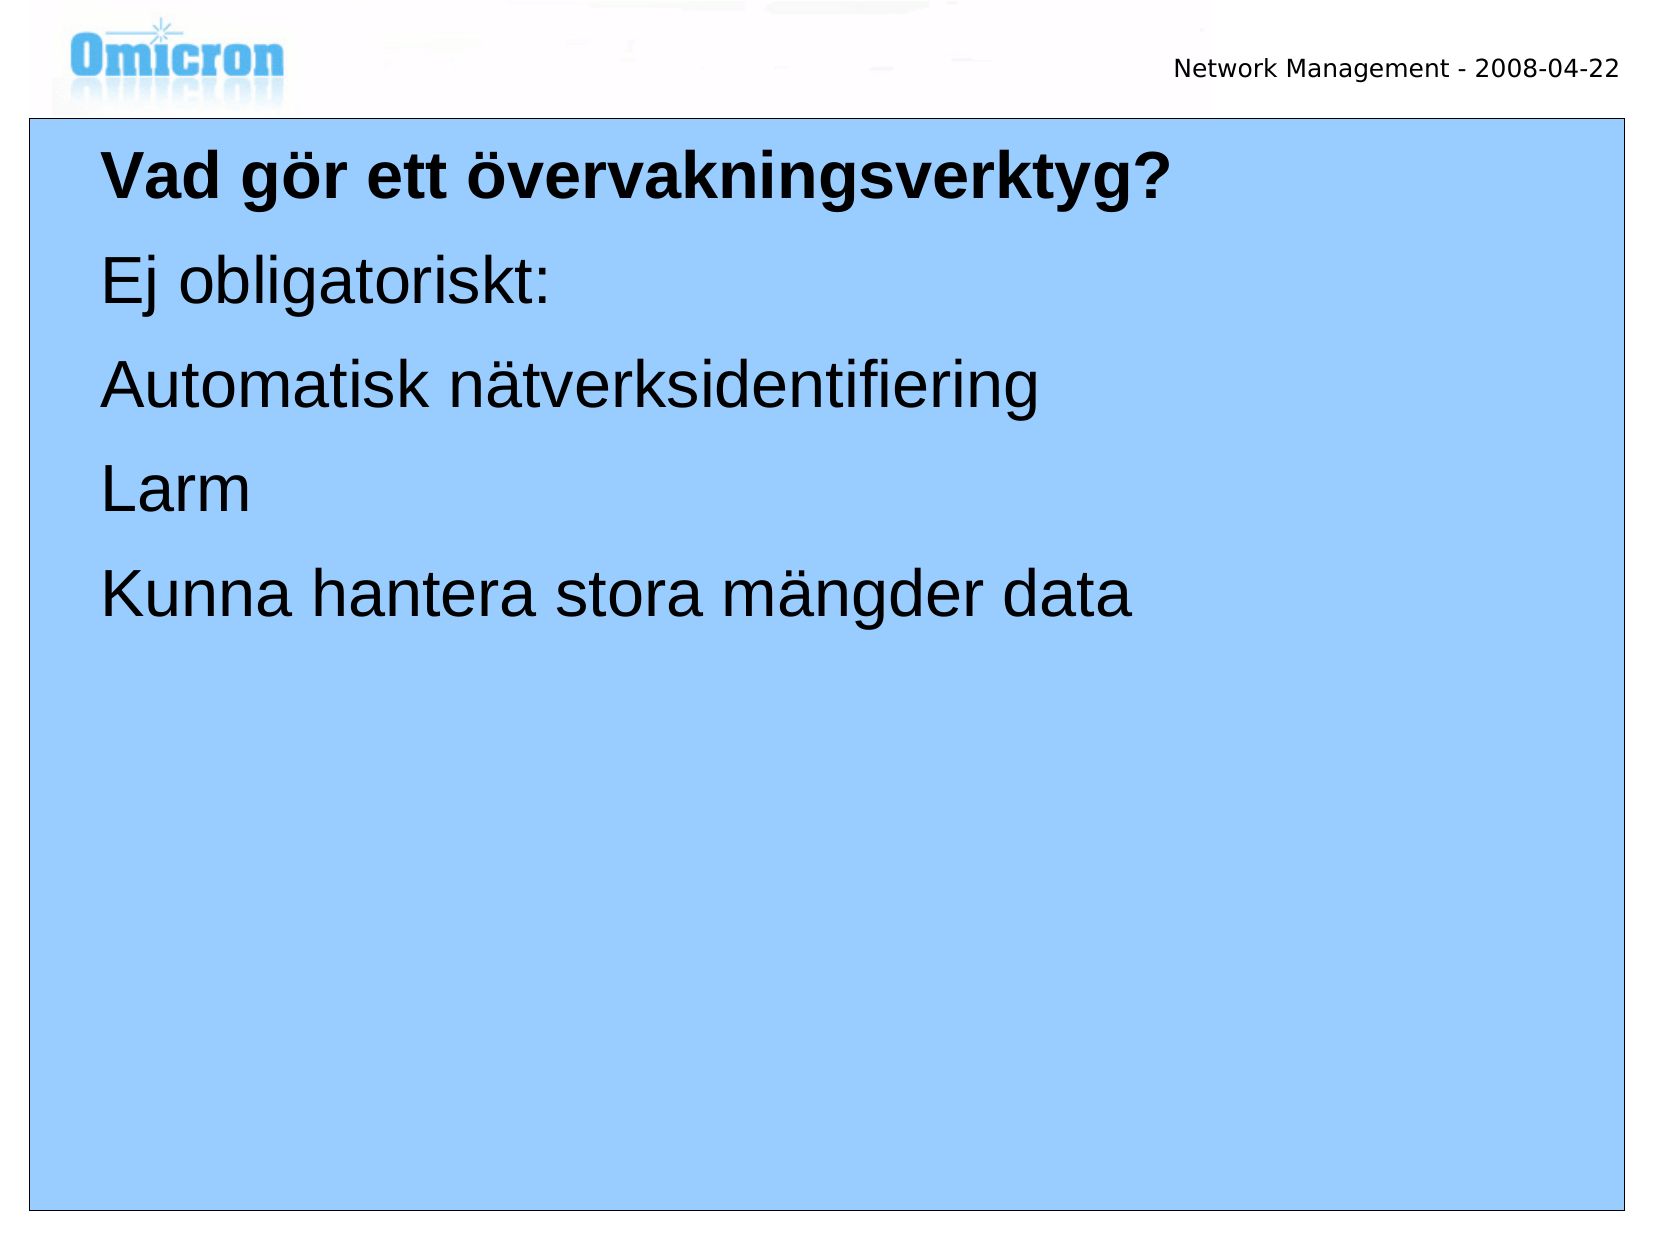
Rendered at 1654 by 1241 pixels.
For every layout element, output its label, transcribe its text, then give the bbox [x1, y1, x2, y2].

picture [29, 0, 1211, 118]
text_box Network Management - 2008-04-22 [1158, 46, 1636, 91]
text_box [29, 118, 1625, 1211]
list Vad gör ett övervakningsverktyg? Ej obligatoriskt: Automatisk nätverksidentifiering Larm Kunna hantera stora mängder data [82, 138, 1571, 1141]
